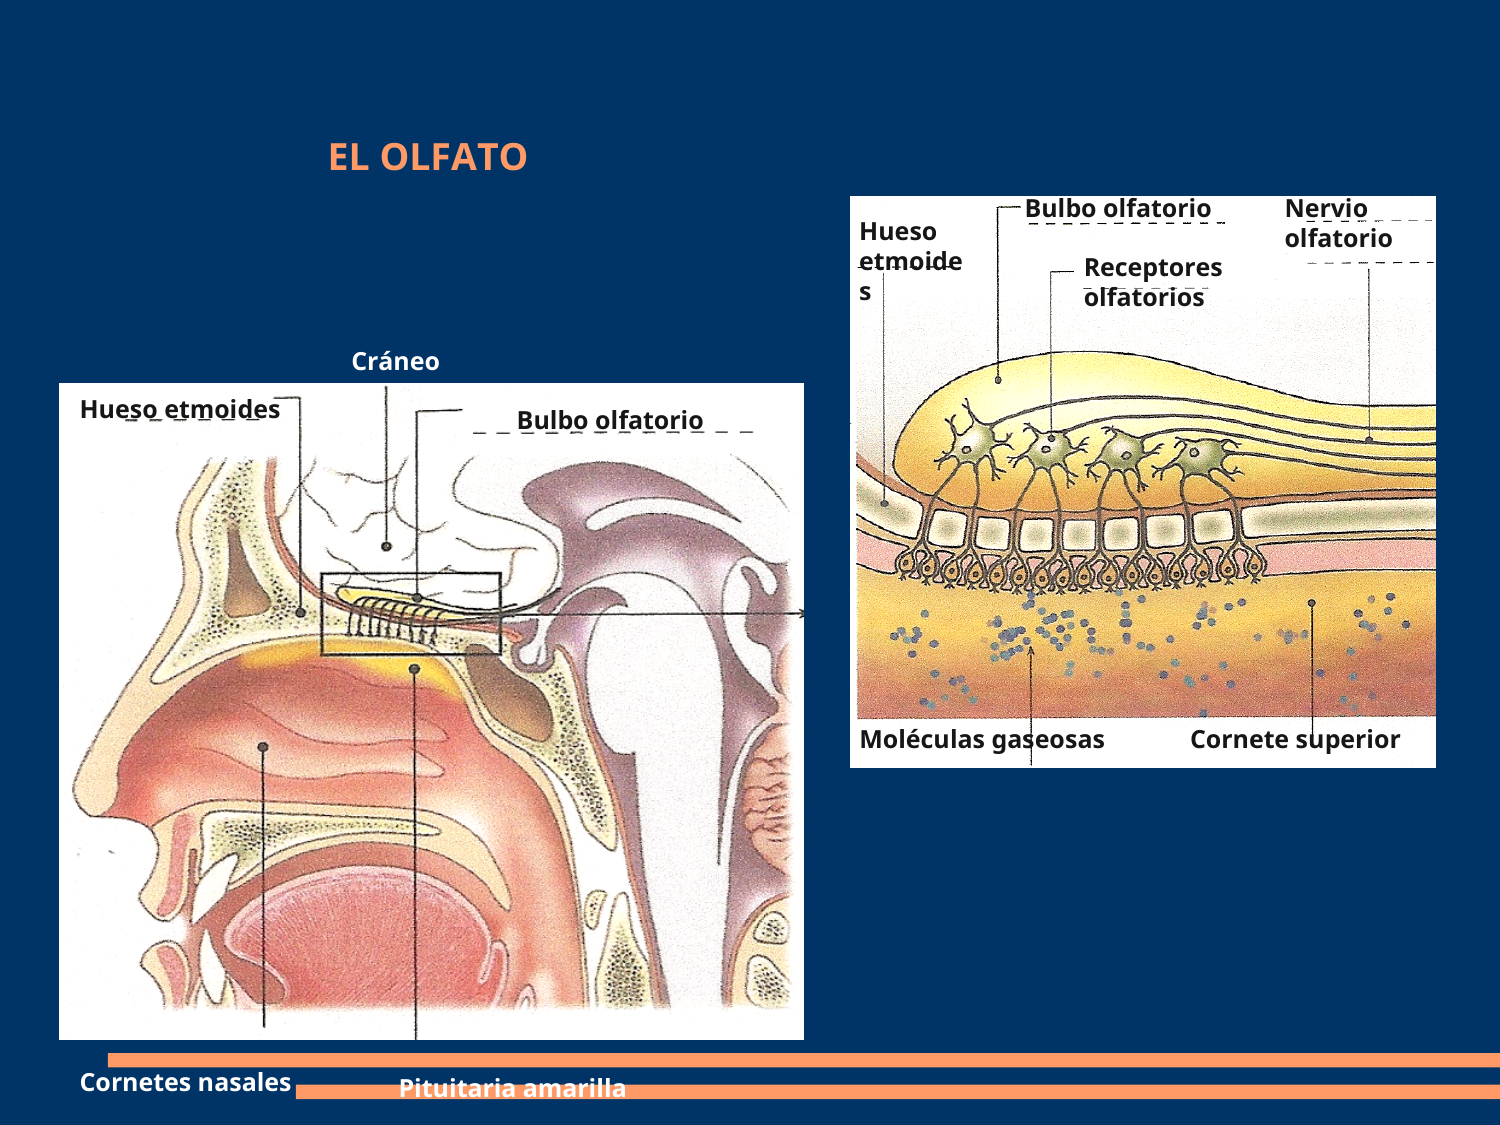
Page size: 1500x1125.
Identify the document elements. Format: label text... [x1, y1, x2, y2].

text_box Cráneo [336, 338, 479, 384]
text_box EL OLFATO [312, 125, 668, 186]
text_box Bulbo olfatorio [501, 397, 786, 443]
text_box Pituitaria amarilla [383, 1064, 668, 1110]
text_box Hueso etmoides [844, 208, 987, 314]
picture [850, 196, 1436, 768]
text_box Receptores olfatorios [1068, 243, 1247, 319]
text_box Hueso etmoides [64, 385, 314, 431]
text_box Moléculas gaseosas [844, 716, 1128, 762]
text_box Nervio olfatorio [1269, 184, 1412, 260]
text_box Cornetes nasales [64, 1058, 325, 1105]
text_box Cornete superior [1175, 716, 1436, 762]
text_box Bulbo olfatorio [1009, 184, 1235, 231]
picture [59, 383, 804, 1040]
